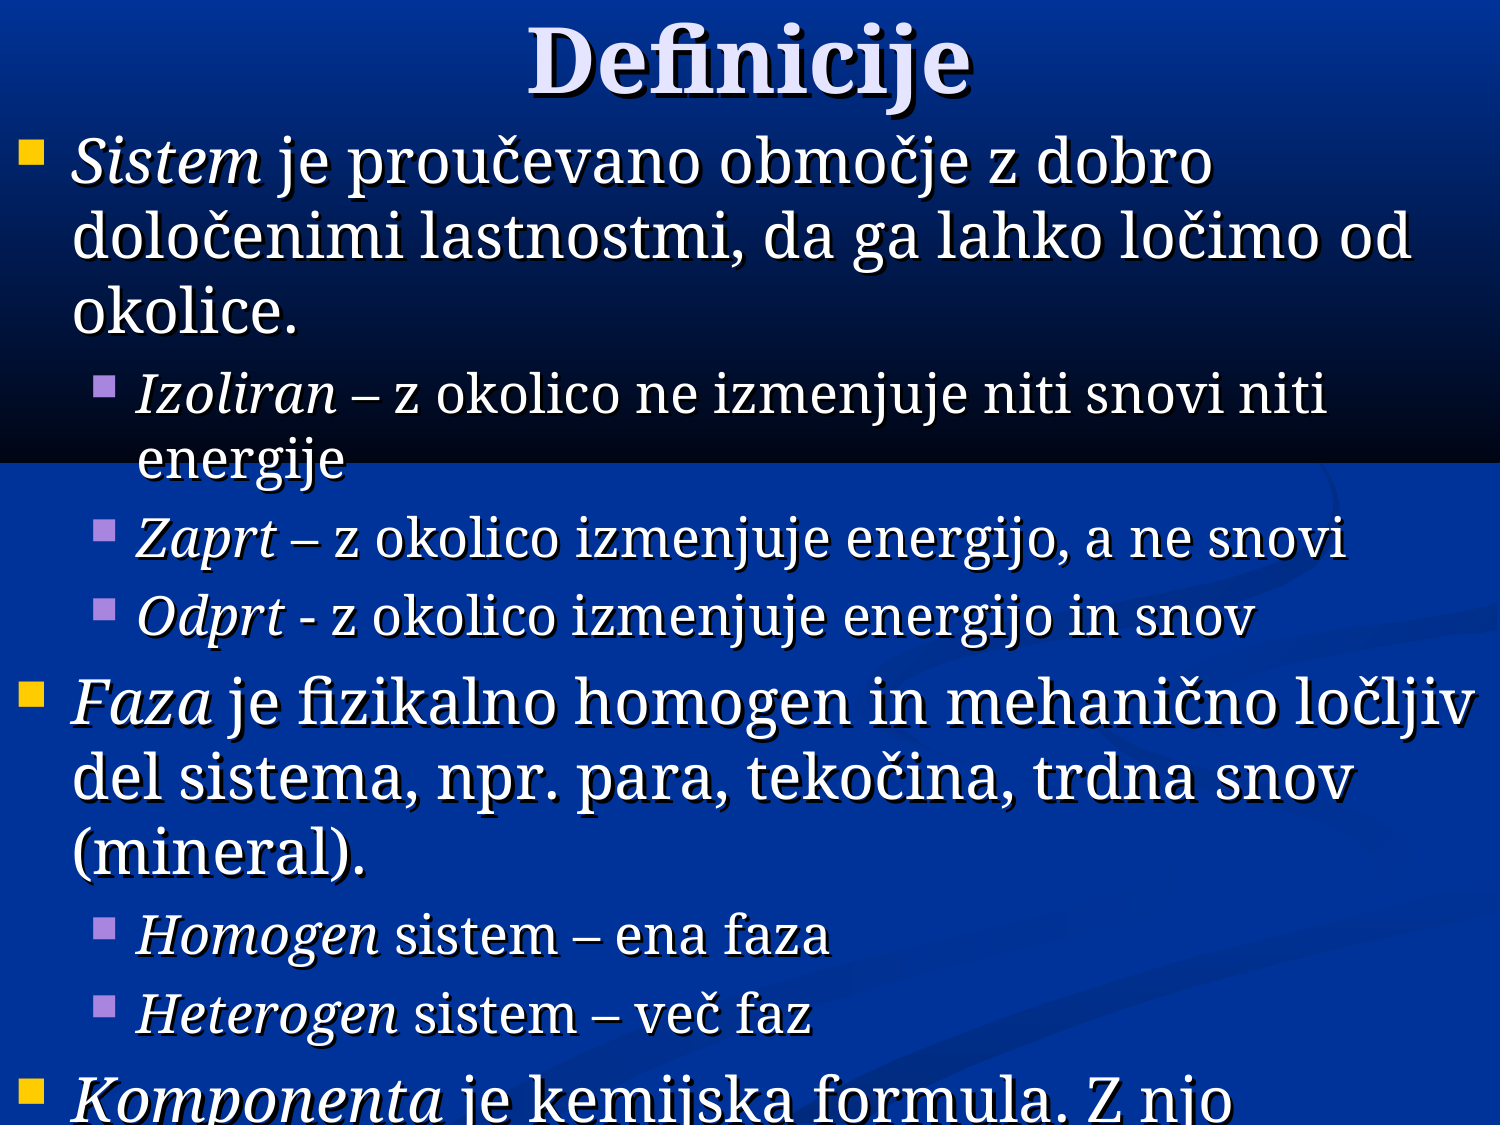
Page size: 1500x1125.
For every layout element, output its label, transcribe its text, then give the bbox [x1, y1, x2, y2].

title Definicije [75, 0, 1426, 113]
list Sistem je proučevano območje z dobro določenimi lastnostmi, da ga lahko ločimo od okolice. Izoliran – z okolico ne izmenjuje niti snovi niti energije Zaprt – z okolico izmenjuje energijo, a ne snovi Odprt - z okolico izmenjuje energijo in snov Faza je fizikalno homogen in mehanično ločljiv del sistema, npr. para, tekočina, trdna snov (mineral). Homogen sistem – ena faza Heterogen sistem – več faz Komponenta je kemijska formula. Z njo izražamo spremembo sestave sistema ( H2O, SiO2, Fe). Ne zamenjuj faze (voda, kremen) s komponento (H2O, SiO2). [0, 113, 1500, 1125]
